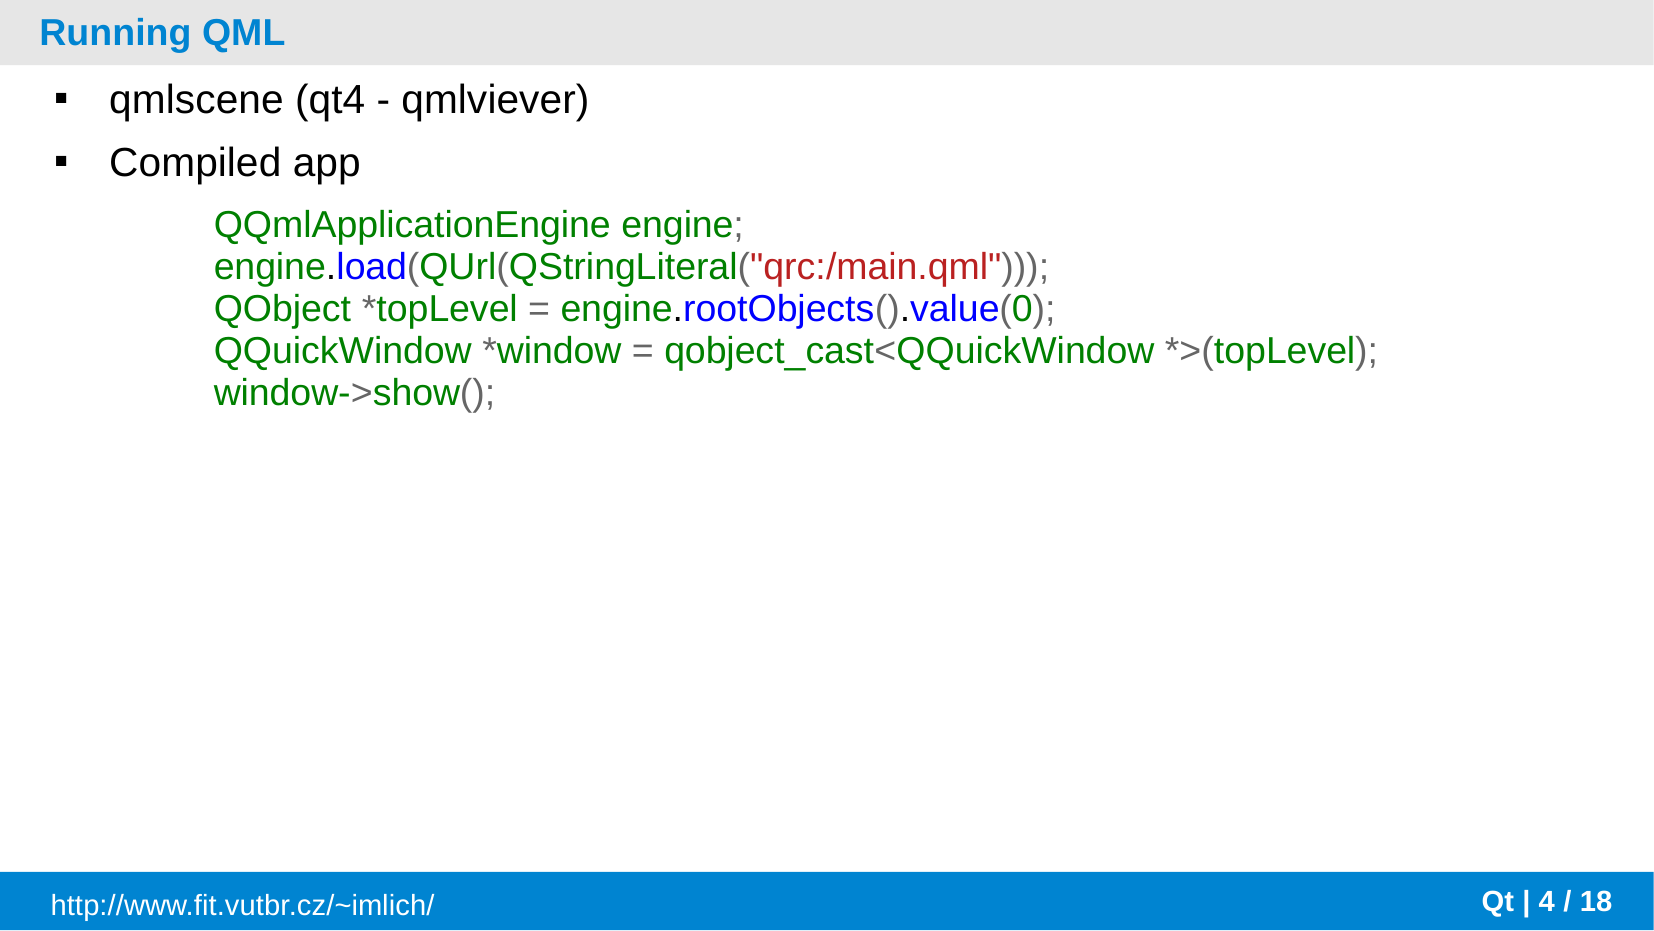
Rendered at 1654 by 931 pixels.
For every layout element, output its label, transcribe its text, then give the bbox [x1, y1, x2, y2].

title Running QML [39, 4, 1615, 61]
list qmlscene (qt4 - qmlviever) Compiled app QQmlApplicationEngine engine; engine.load(QUrl(QStringLiteral("qrc:/main.qml"))); QObject *topLevel = engine.rootObjects().value(0); QQuickWindow *window = qobject_cast<QQuickWindow *>(topLevel); window->show(); [38, 76, 1616, 863]
